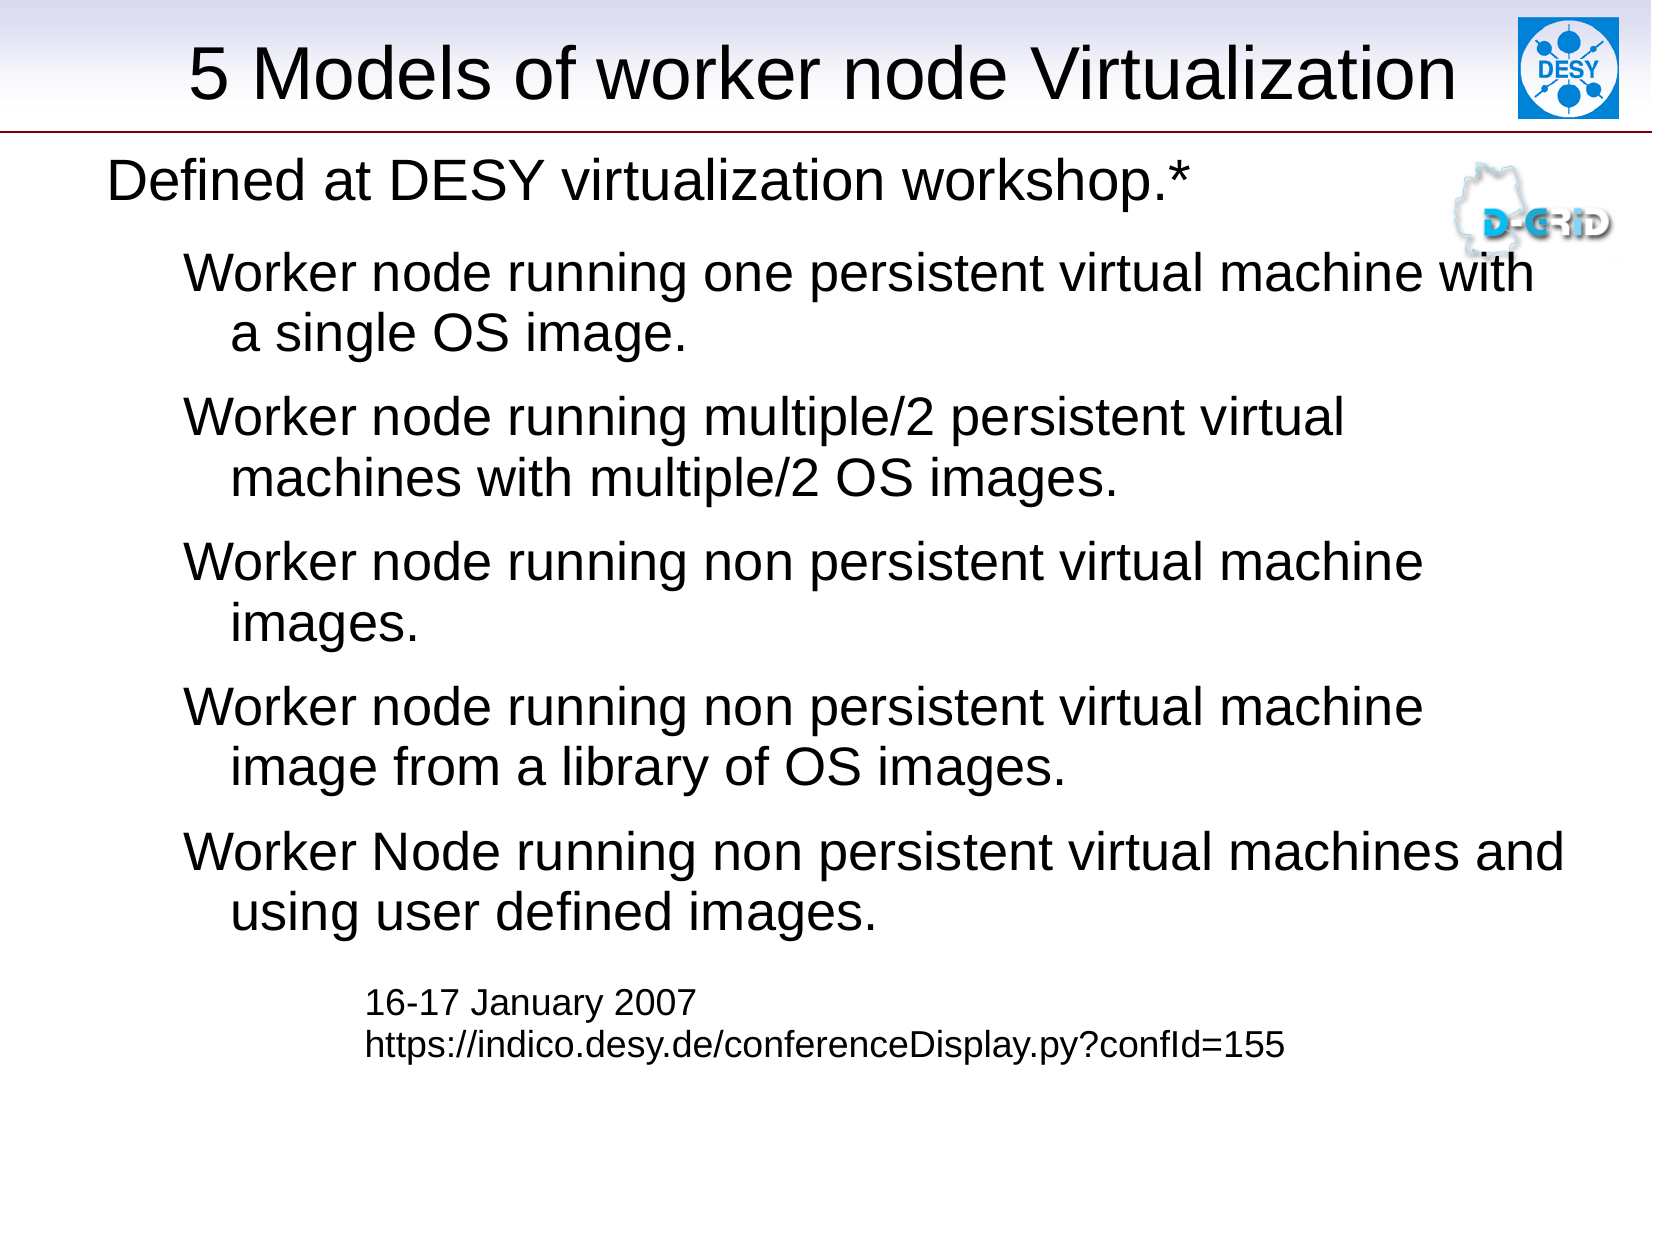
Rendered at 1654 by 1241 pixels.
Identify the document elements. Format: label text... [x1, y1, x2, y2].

picture [1577, 147, 1646, 266]
list Defined at DESY virtualization workshop.* Worker node running one persistent virtual machine with a single OS image. Worker node running multiple/2 persistent virtual machines with multiple/2 OS images. Worker node running non persistent virtual machine images. Worker node running non persistent virtual machine image from a library of OS images. Worker Node running non persistent virtual machines and using user defined images. [88, 147, 1577, 1099]
title 5 Models of worker node Virtualization [82, 7, 1565, 141]
picture [1565, 17, 1619, 119]
text_box 16-17 January 2007 https://indico.desy.de/conferenceDisplay.py?confId=155 [349, 974, 1300, 1074]
